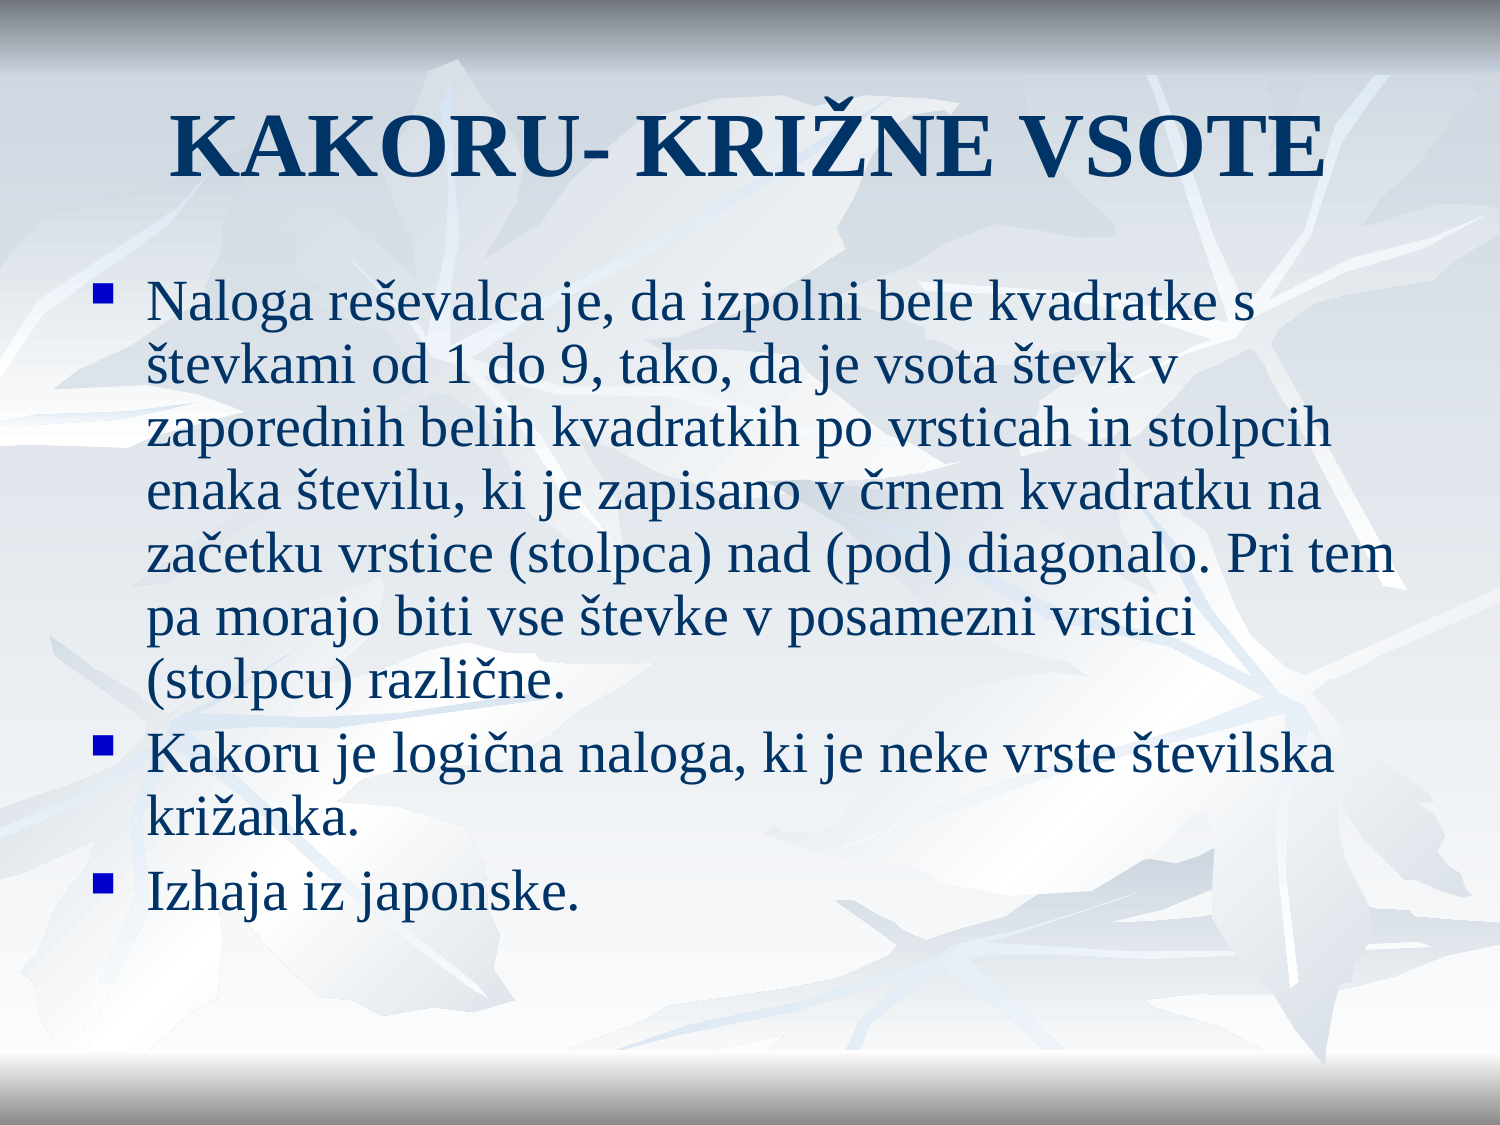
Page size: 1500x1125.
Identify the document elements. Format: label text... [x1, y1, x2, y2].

title KAKORU- KRIŽNE VSOTE [75, 45, 1425, 234]
list Naloga reševalca je, da izpolni bele kvadratke s števkami od 1 do 9, tako, da je vsota števk v zaporednih belih kvadratkih po vrsticah in stolpcih enaka številu, ki je zapisano v črnem kvadratku na začetku vrstice (stolpca) nad (pod) diagonalo. Pri tem pa morajo biti vse števke v posamezni vrstici (stolpcu) različne. Kakoru je logična naloga, ki je neke vrste številska križanka. Izhaja iz japonske. [75, 262, 1425, 1006]
